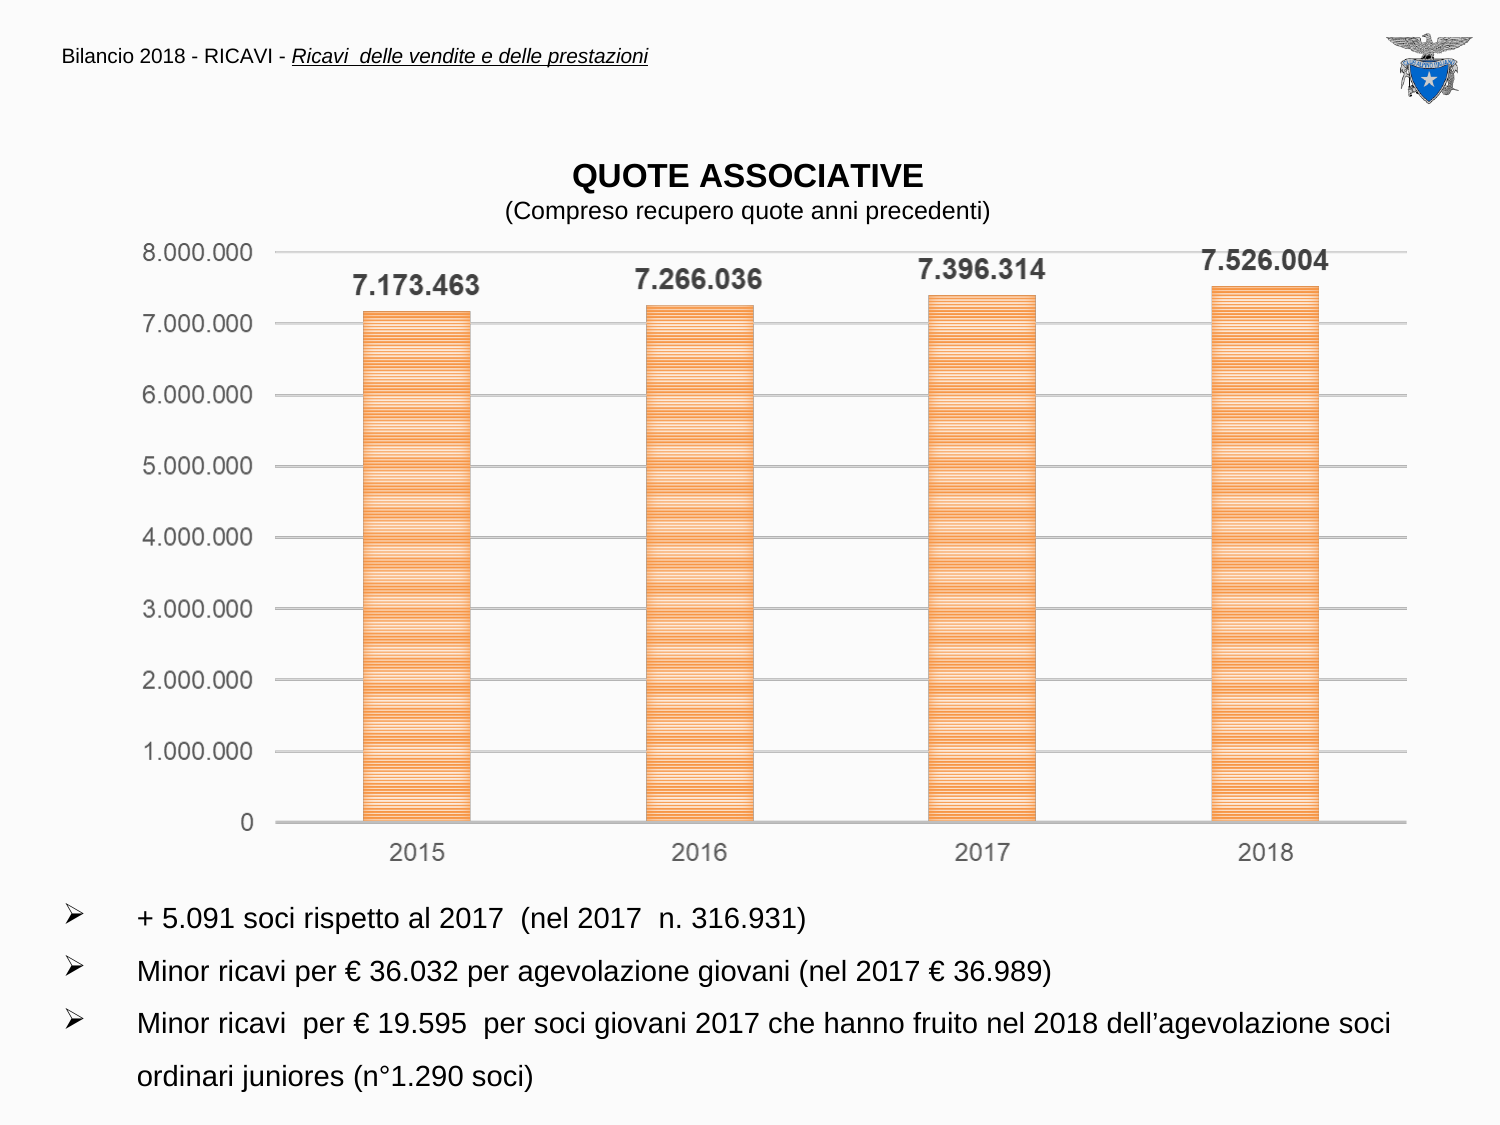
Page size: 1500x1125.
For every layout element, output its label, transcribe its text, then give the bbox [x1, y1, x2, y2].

picture [128, 228, 1430, 879]
picture [1382, 29, 1477, 112]
text_box QUOTE ASSOCIATIVE (Compreso recupero quote anni precedenti) [257, 139, 1239, 228]
text_box Bilancio 2018 - RICAVI - Ricavi delle vendite e delle prestazioni [46, 35, 715, 76]
text_box + 5.091 soci rispetto al 2017 (nel 2017 n. 316.931) Minor ricavi per € 36.032 per agevolazione giovani (nel 2017 € 36.989) Minor ricavi per € 19.595 per soci giovani 2017 che hanno fruito nel 2018 dell’agevolazione soci ordinari juniores (n°1.290 soci) [48, 874, 1420, 1100]
